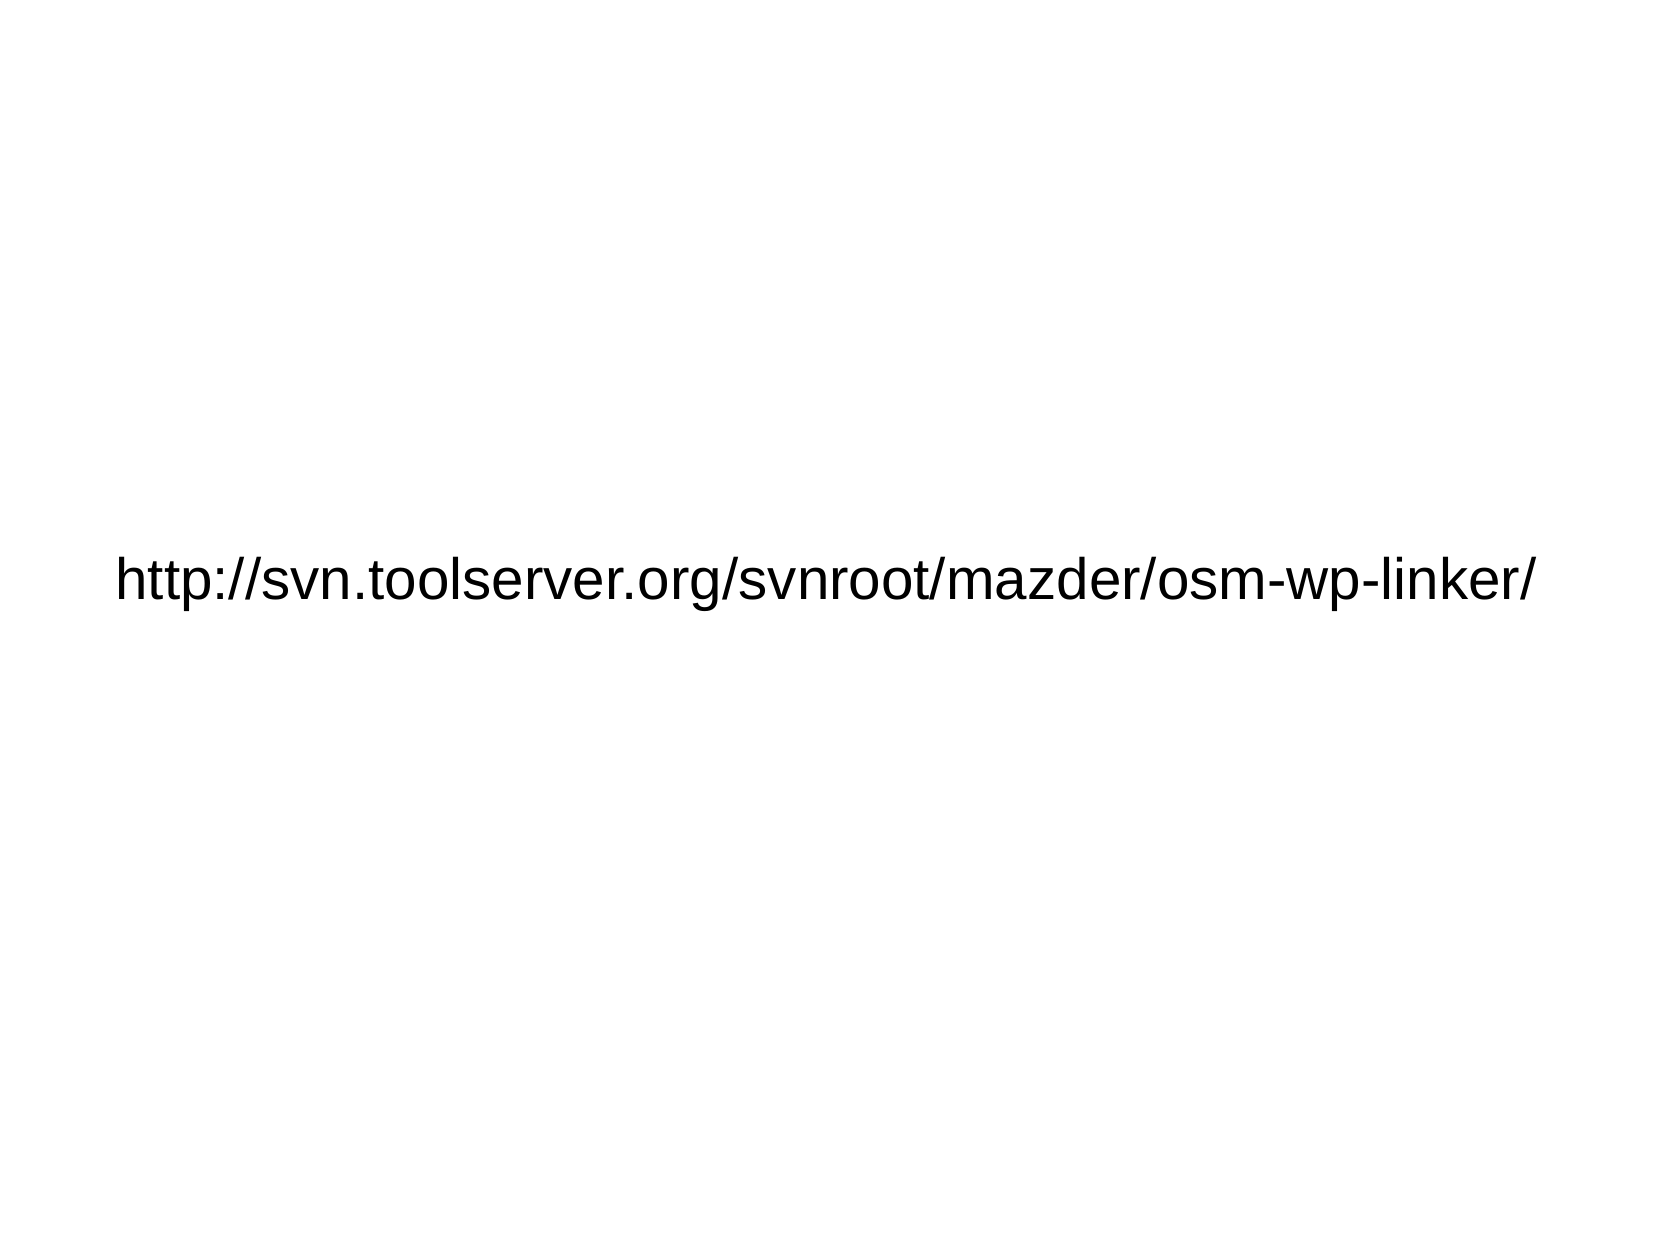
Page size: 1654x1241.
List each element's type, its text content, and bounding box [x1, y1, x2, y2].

subtitle http://svn.toolserver.org/svnroot/mazder/osm-wp-linker/ [82, 56, 1571, 1102]
